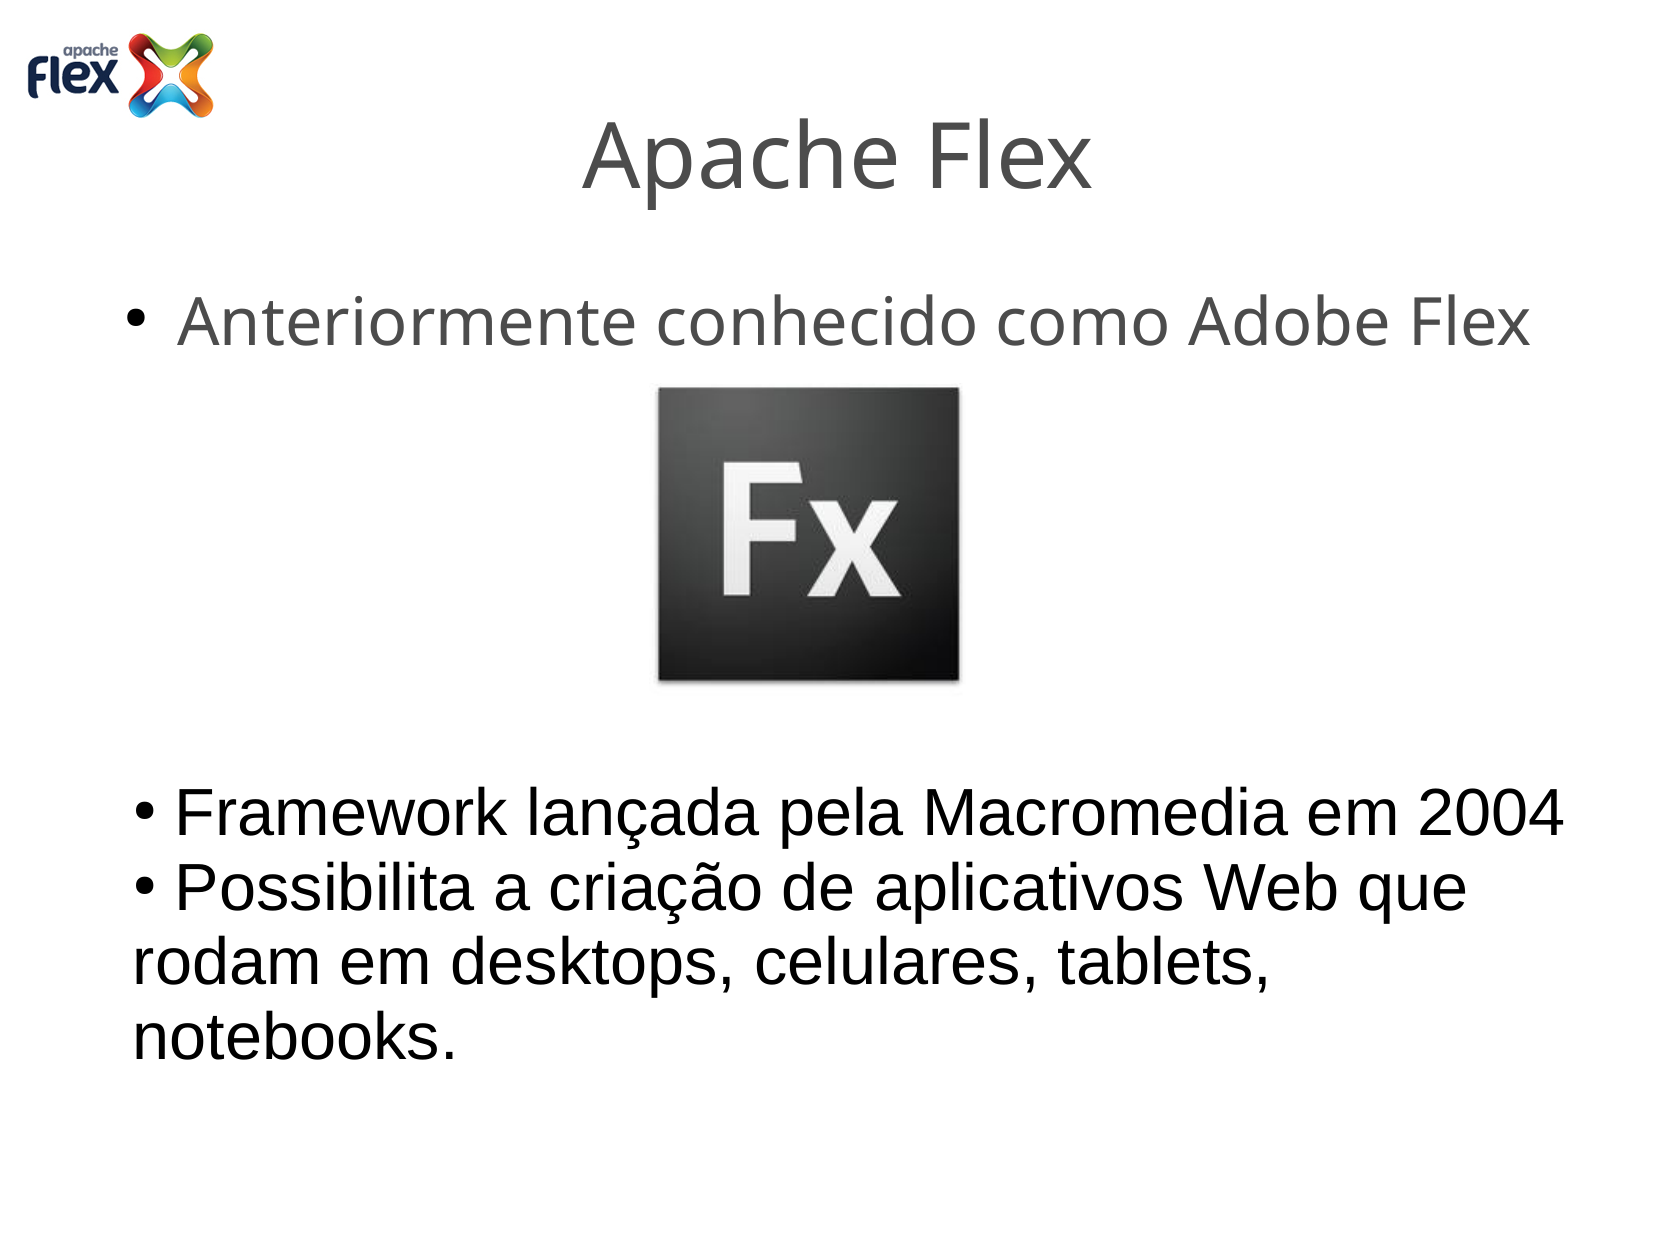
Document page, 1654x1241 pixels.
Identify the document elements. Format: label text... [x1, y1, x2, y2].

picture [649, 383, 969, 703]
picture [25, 25, 215, 125]
list Anteriormente conhecido como Adobe Flex [106, 274, 1595, 1152]
title Apache Flex [82, 49, 1571, 257]
text_box Framework lançada pela Macromedia em 2004 Possibilita a criação de aplicativos Web que rodam em desktops, celulares, tablets, notebooks. [118, 767, 1625, 1152]
